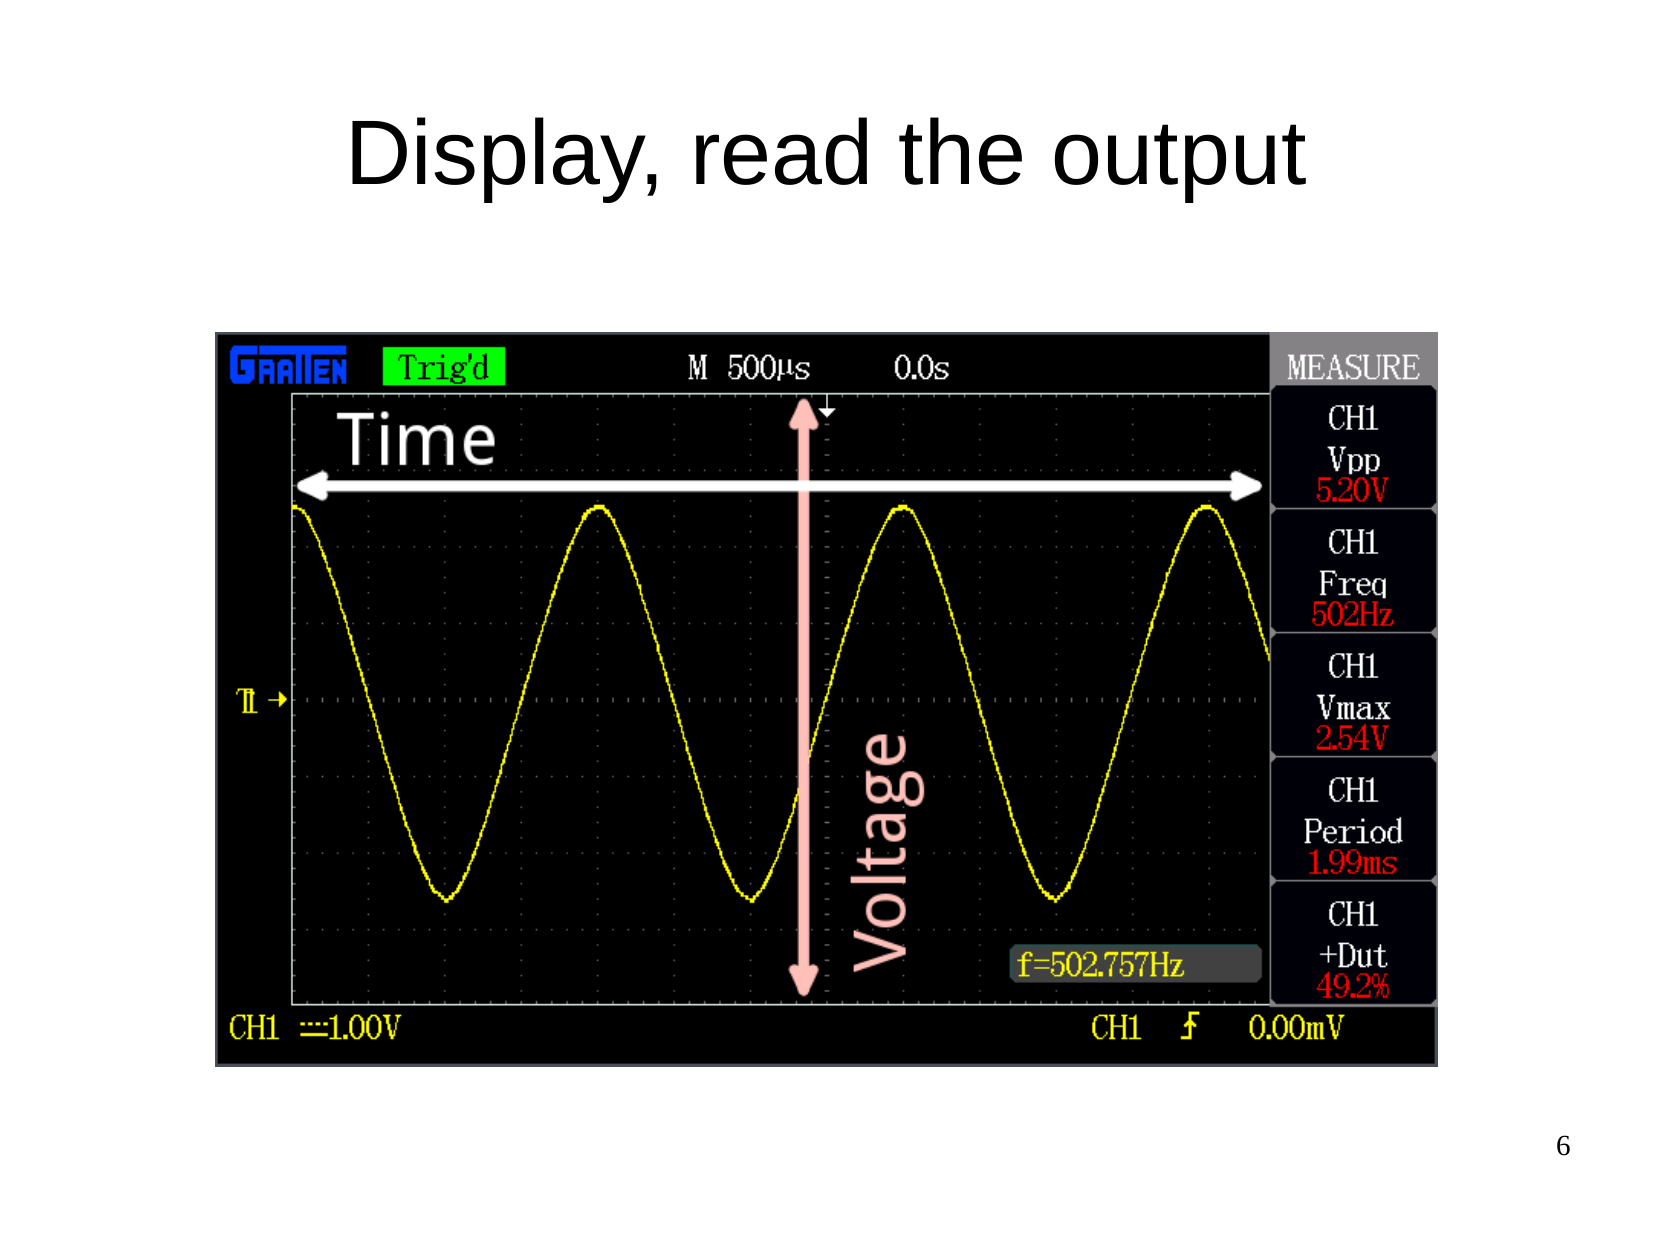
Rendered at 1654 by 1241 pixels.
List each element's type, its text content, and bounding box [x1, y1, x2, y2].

picture [215, 332, 1438, 1067]
title Display, read the output [82, 49, 1571, 257]
